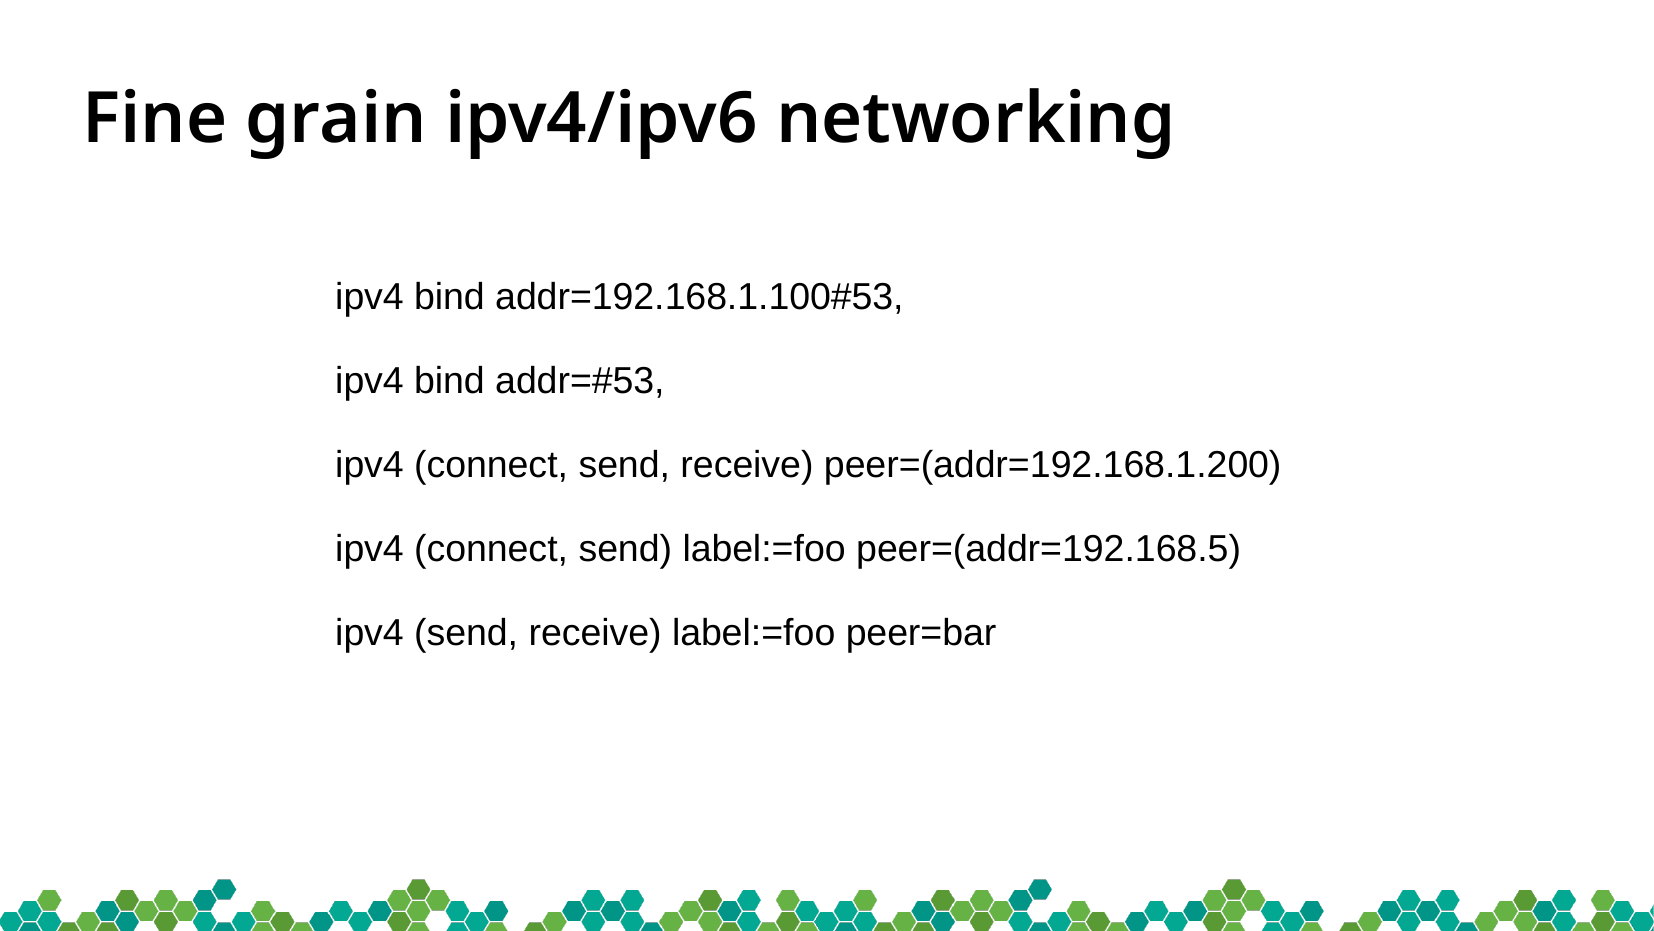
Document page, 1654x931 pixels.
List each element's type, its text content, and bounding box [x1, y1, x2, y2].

picture [0, 871, 1654, 931]
title Fine grain ipv4/ipv6 networking [82, 37, 1571, 193]
text_box ipv4 bind addr=192.168.1.100#53, ipv4 bind addr=#53, ipv4 (connect, send, receive) peer=(addr=192.168.1.200) ipv4 (connect, send) label:=foo peer=(addr=192.168.5) ipv4 (send, receive) label:=foo peer=bar [320, 268, 1297, 703]
